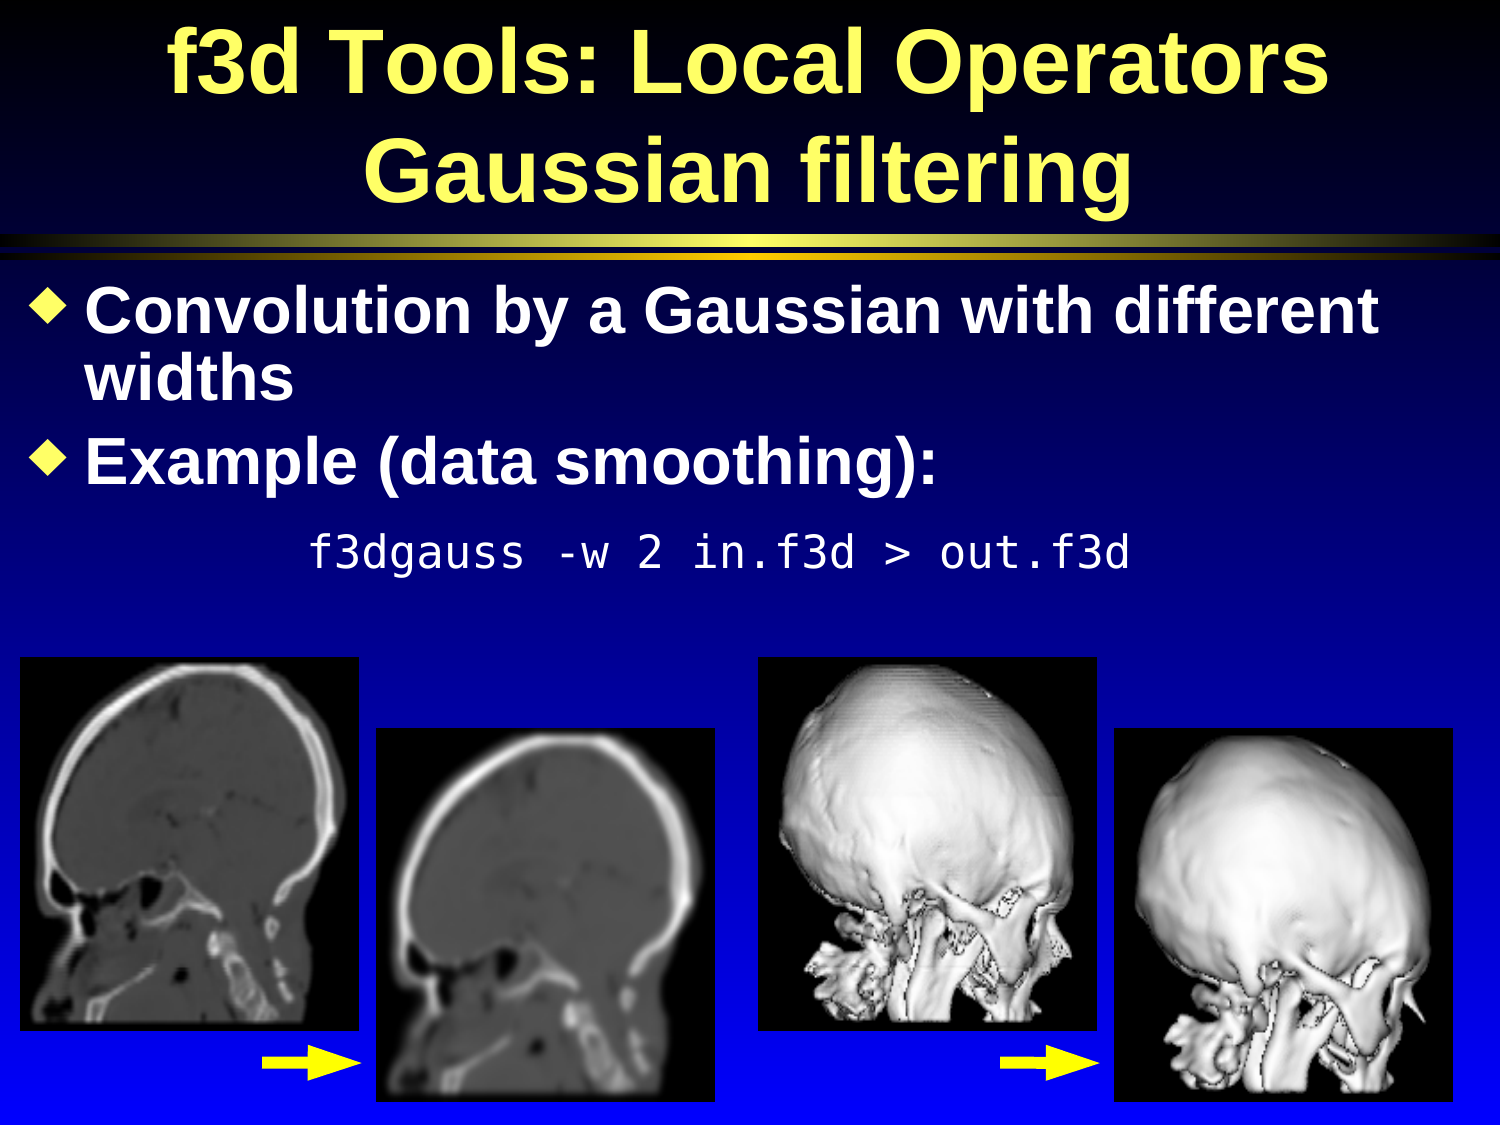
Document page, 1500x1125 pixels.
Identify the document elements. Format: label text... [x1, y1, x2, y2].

picture [376, 728, 715, 1102]
picture [758, 657, 1097, 1031]
list Convolution by a Gaussian with different widths Example (data smoothing): f3dgauss -w 2 in.f3d > out.f3d [28, 279, 1500, 725]
picture [20, 657, 359, 1031]
picture [1114, 728, 1453, 1102]
title f3d Tools: Local Operators Gaussian filtering [39, 0, 1460, 235]
